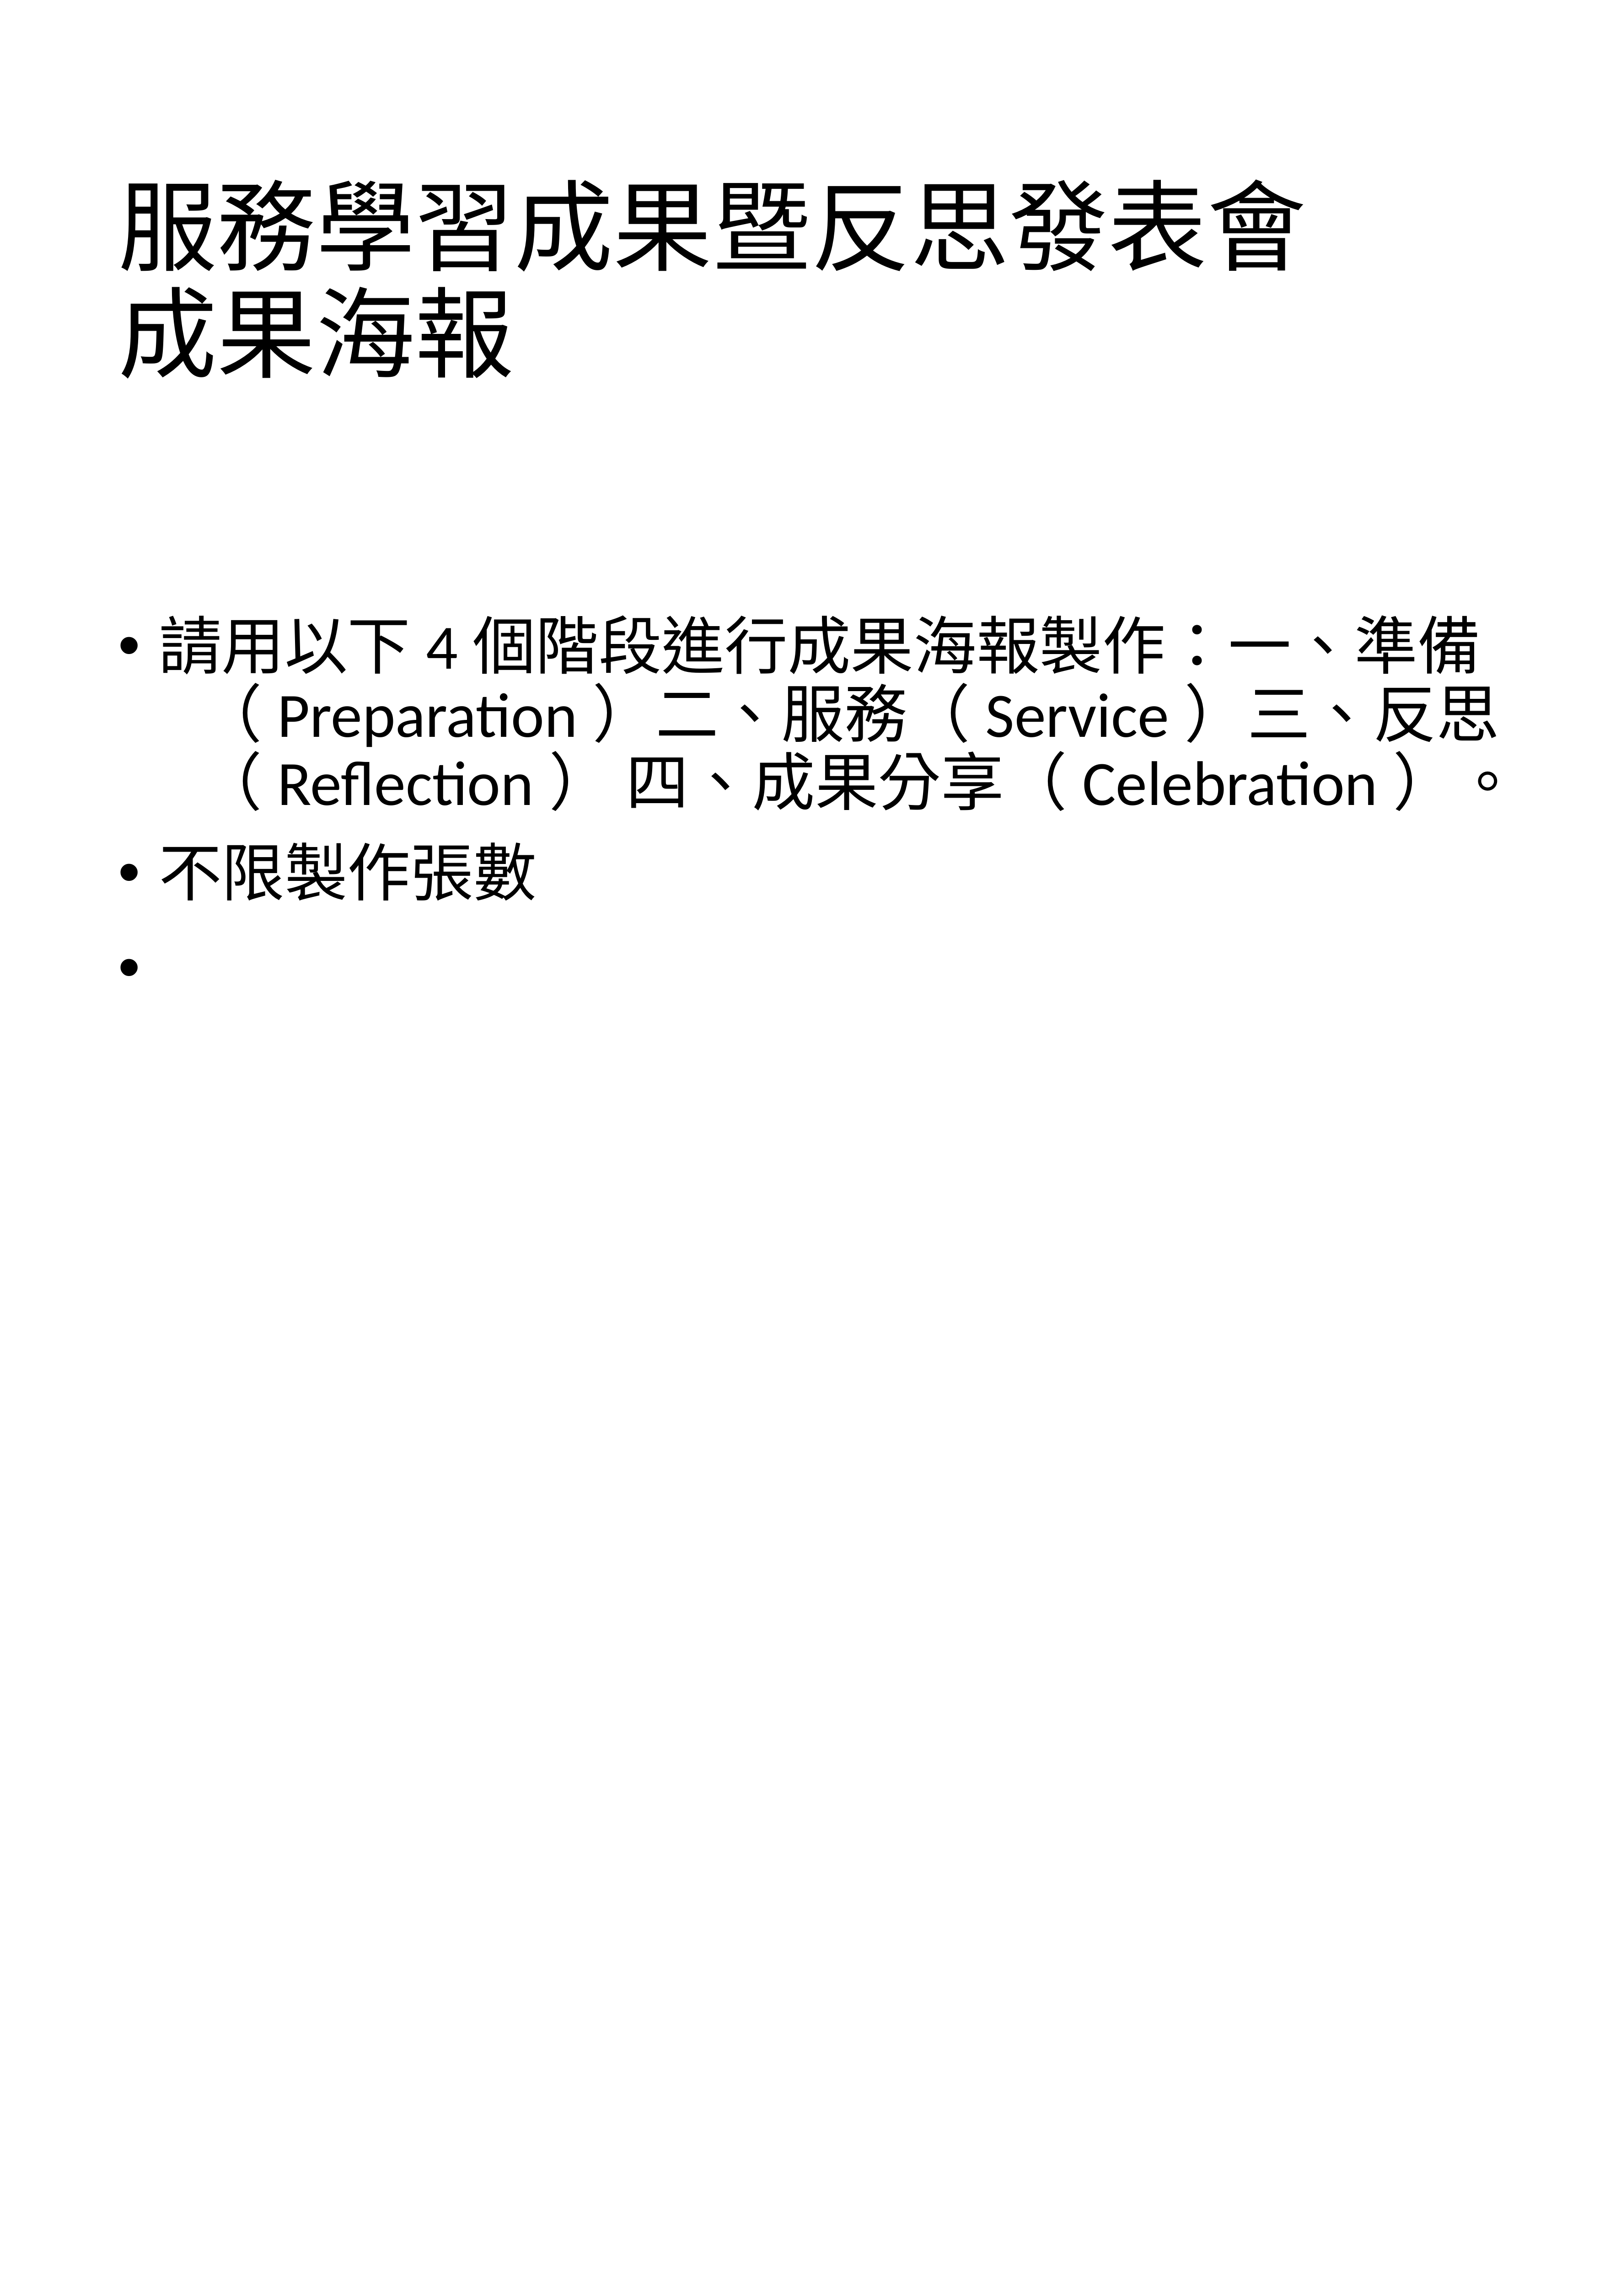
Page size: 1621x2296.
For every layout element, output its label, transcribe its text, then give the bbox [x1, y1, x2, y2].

title 服務學習成果暨反思發表會 成果海報 [111, 122, 1509, 566]
list 請用以下4個階段進行成果海報製作：一、準備（Preparation）二、服務（Service）三、反思 （Reflection） 四、成果分享（Celebration）。 不限製作張數 [111, 611, 1509, 2068]
